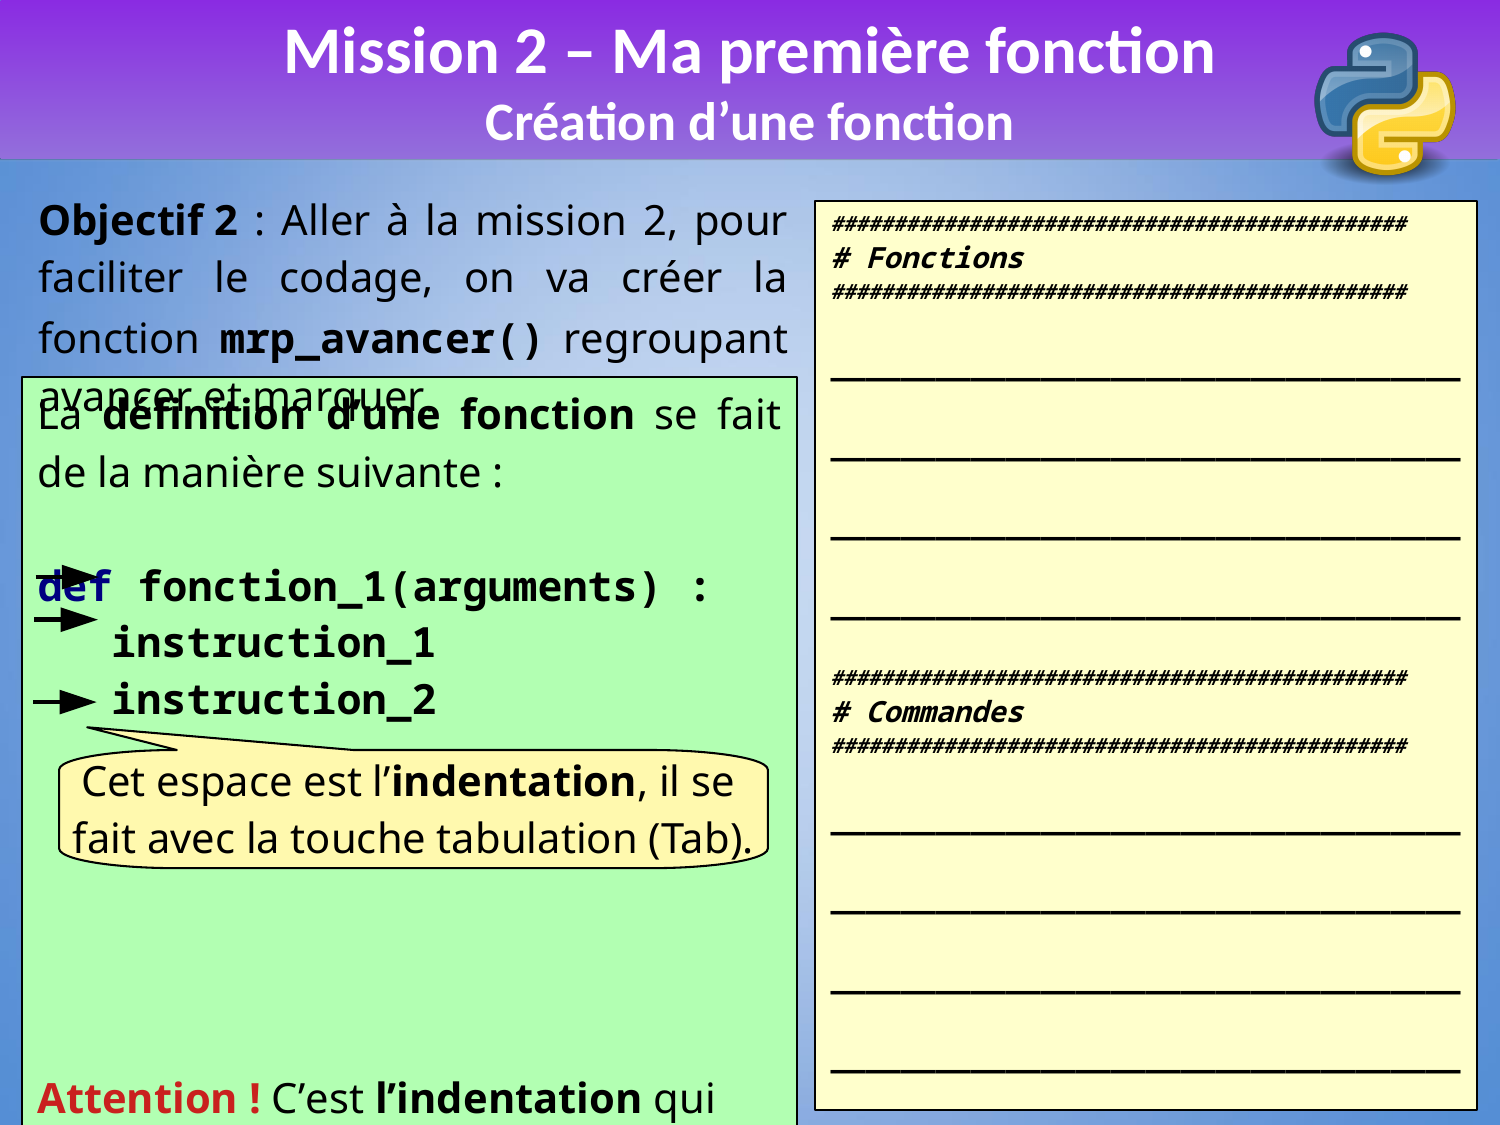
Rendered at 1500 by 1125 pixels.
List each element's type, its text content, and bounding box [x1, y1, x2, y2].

text_box ############################################## # Fonctions ############################################## ____________________________________ ____________________________________ ____________________________________ ____________________________________ ############################################## # Commandes ############################################## ____________________________________ ____________________________________ ____________________________________ ____________________________________ ____________________________________ ____________________________________ ____________________________________ ____________________________________ [814, 200, 1477, 1111]
text_box Objectif 2 : Aller à la mission 2, pour faciliter le codage, on va créer la fonction mrp_avancer() regroupant avancer et marquer. [23, 183, 804, 369]
text_box La définition d’une fonction se fait de la manière suivante : def fonction_1(arguments) : instruction_1 instruction_2 … return valeurs_renvoyées Attention ! C’est l’indentation qui définie le début et la fin d’un bloc. L’appel de la fonction est simplement : fonction_1(arguments) [21, 376, 798, 1104]
text_box Mission 2 – Ma première fonction Création d’une fonction [0, 0, 1500, 159]
picture [0, 29, 1500, 1125]
text_box Cet espace est l’indentation, il se fait avec la touche tabulation (Tab). [59, 727, 768, 869]
